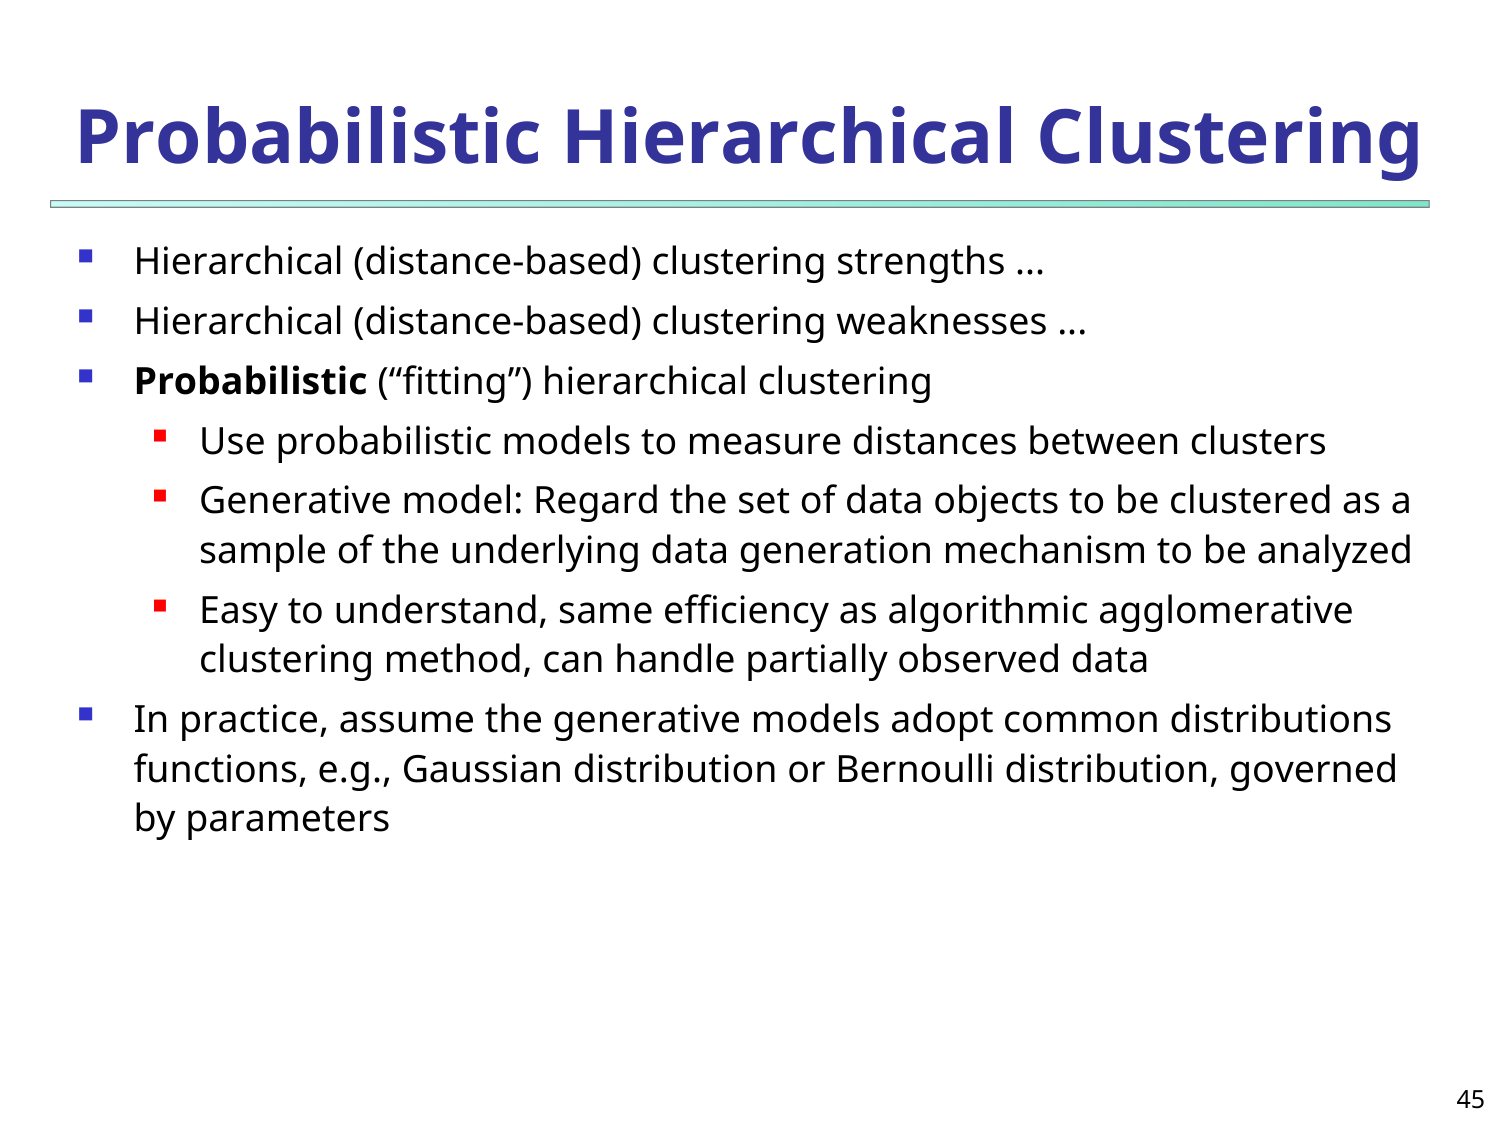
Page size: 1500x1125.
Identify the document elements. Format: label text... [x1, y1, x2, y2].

text_box <number> [1187, 1062, 1500, 1125]
list Hierarchical (distance-based) clustering strengths ... Hierarchical (distance-based) clustering weaknesses ... Probabilistic (“fitting”) hierarchical clustering Use probabilistic models to measure distances between clusters Generative model: Regard the set of data objects to be clustered as a sample of the underlying data generation mechanism to be analyzed Easy to understand, same efficiency as algorithmic agglomerative clustering method, can handle partially observed data In practice, assume the generative models adopt common distributions functions, e.g., Gaussian distribution or Bernoulli distribution, governed by parameters [62, 224, 1463, 1088]
title Probabilistic Hierarchical Clustering [24, 0, 1476, 187]
